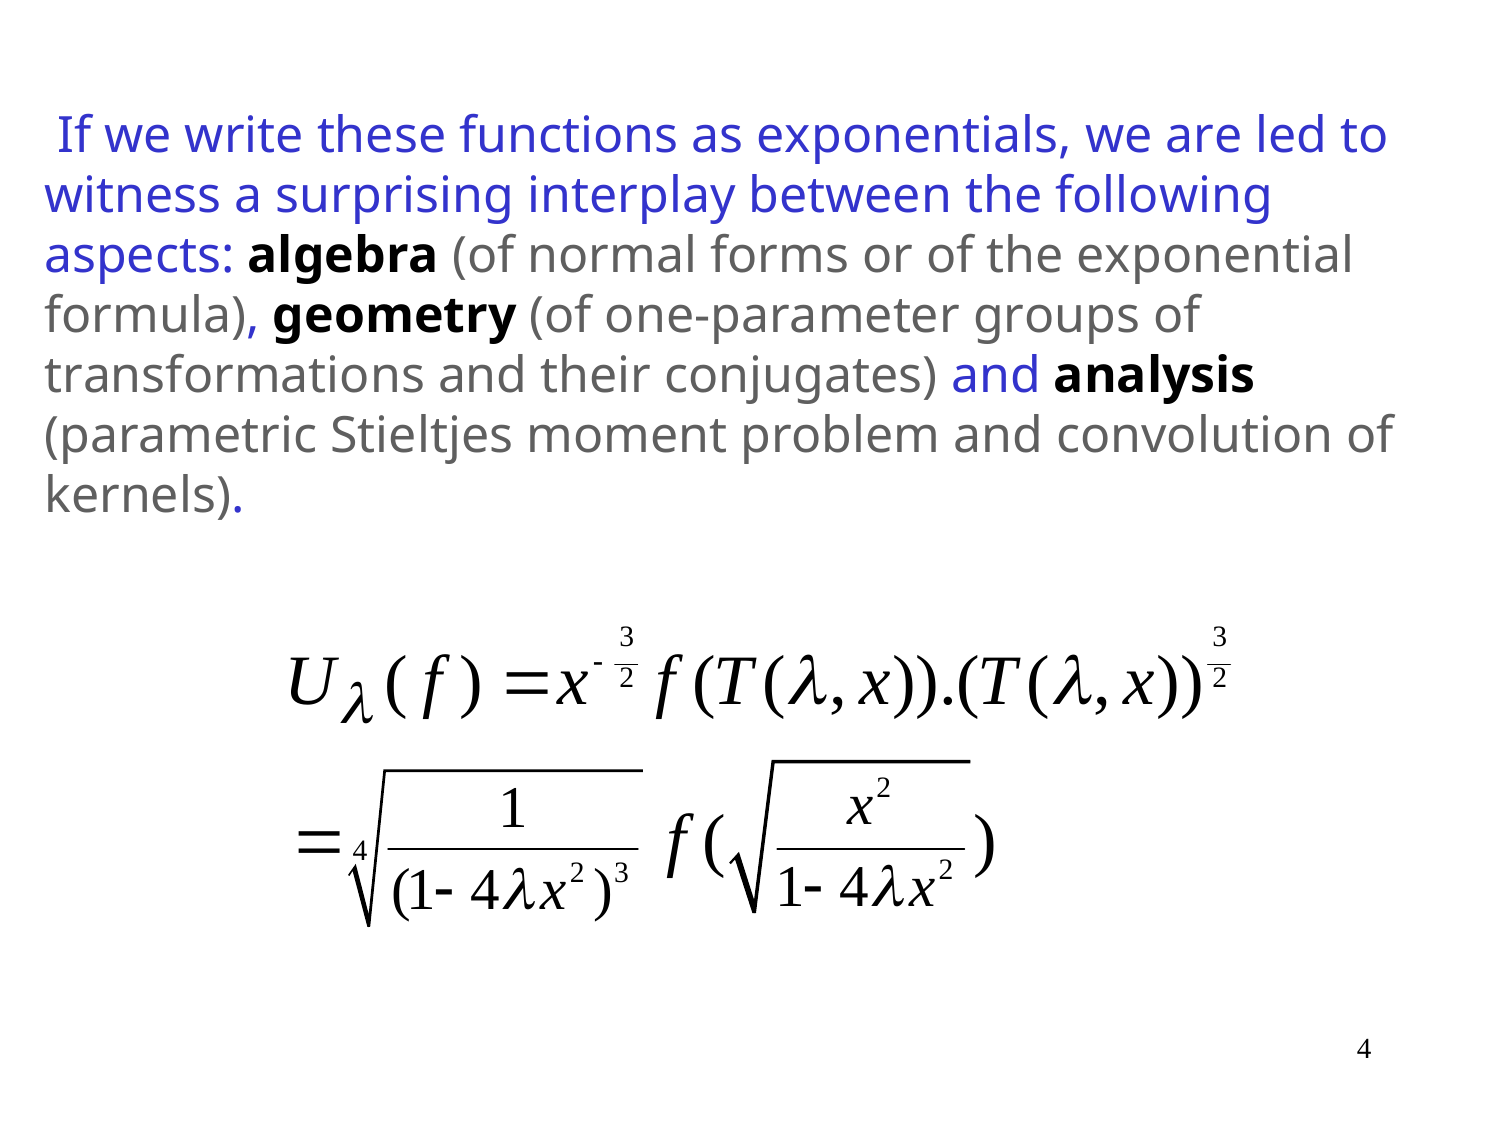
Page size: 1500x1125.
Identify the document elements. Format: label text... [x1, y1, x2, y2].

text_box If we write these functions as exponentials, we are led to witness a surprising interplay between the following aspects: algebra (of normal forms or of the exponential formula), geometry (of one-parameter groups of transformations and their conjugates) and analysis (parametric Stieltjes moment problem and convolution of kernels). [29, 94, 1455, 650]
chart [280, 609, 1244, 941]
